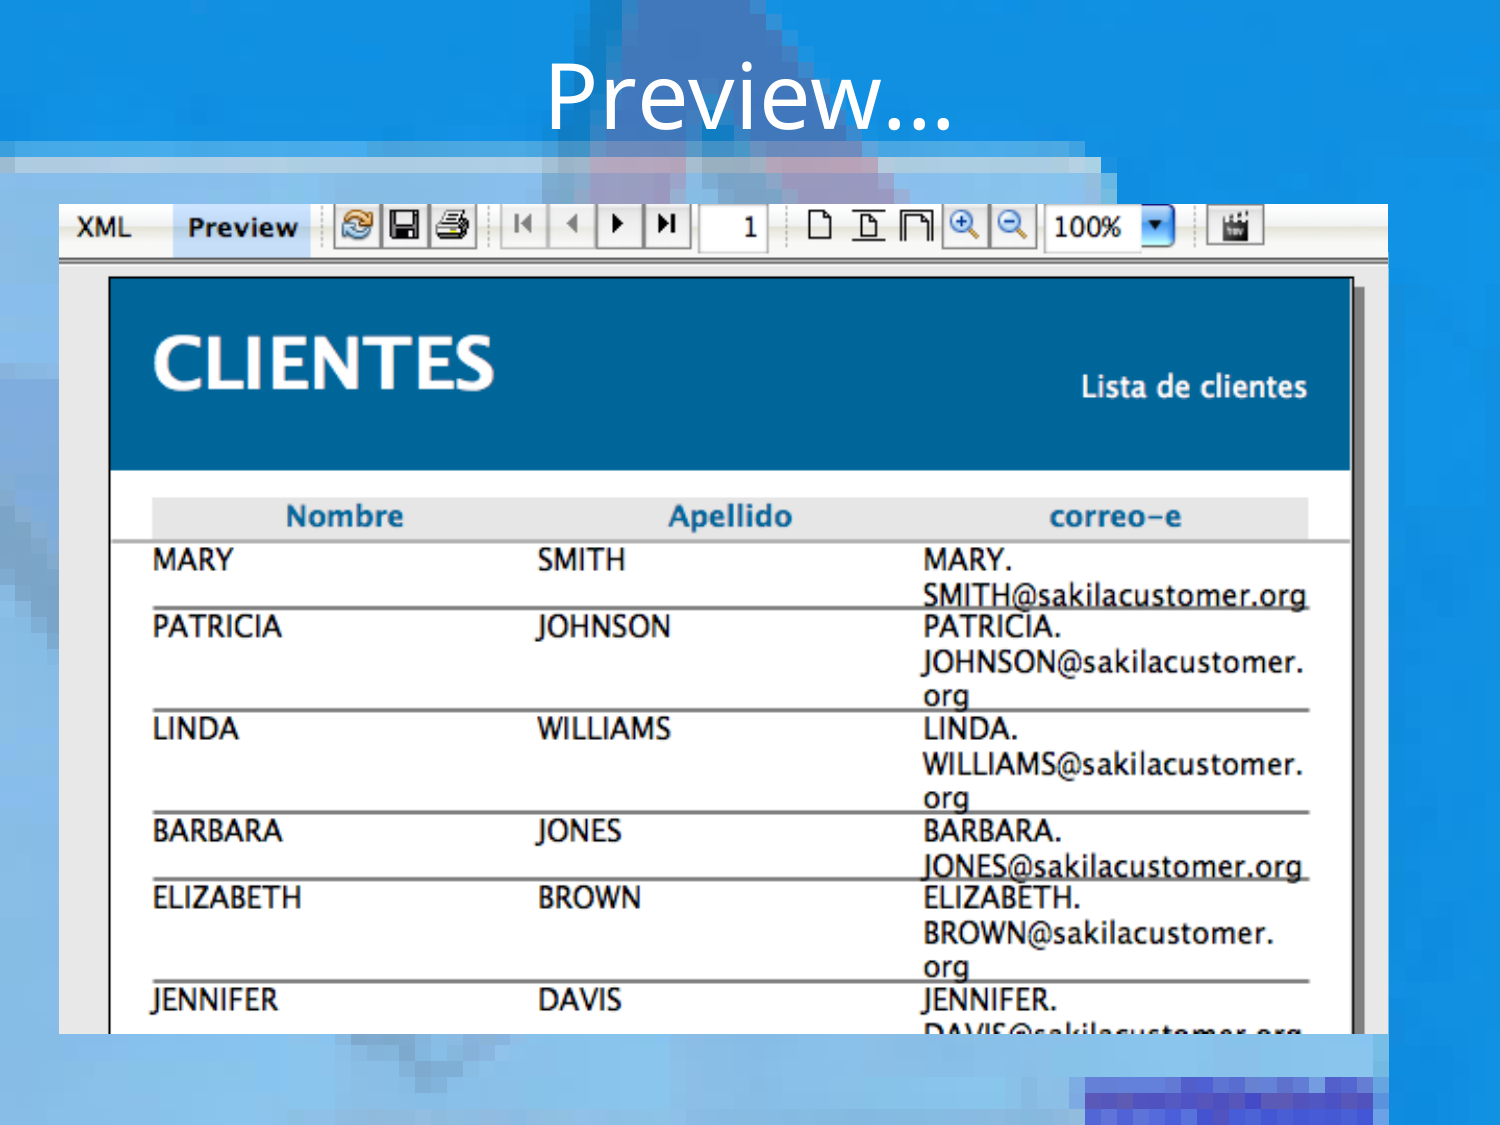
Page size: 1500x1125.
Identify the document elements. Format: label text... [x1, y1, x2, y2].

picture [0, 0, 1500, 1125]
title Preview... [112, 0, 1388, 204]
